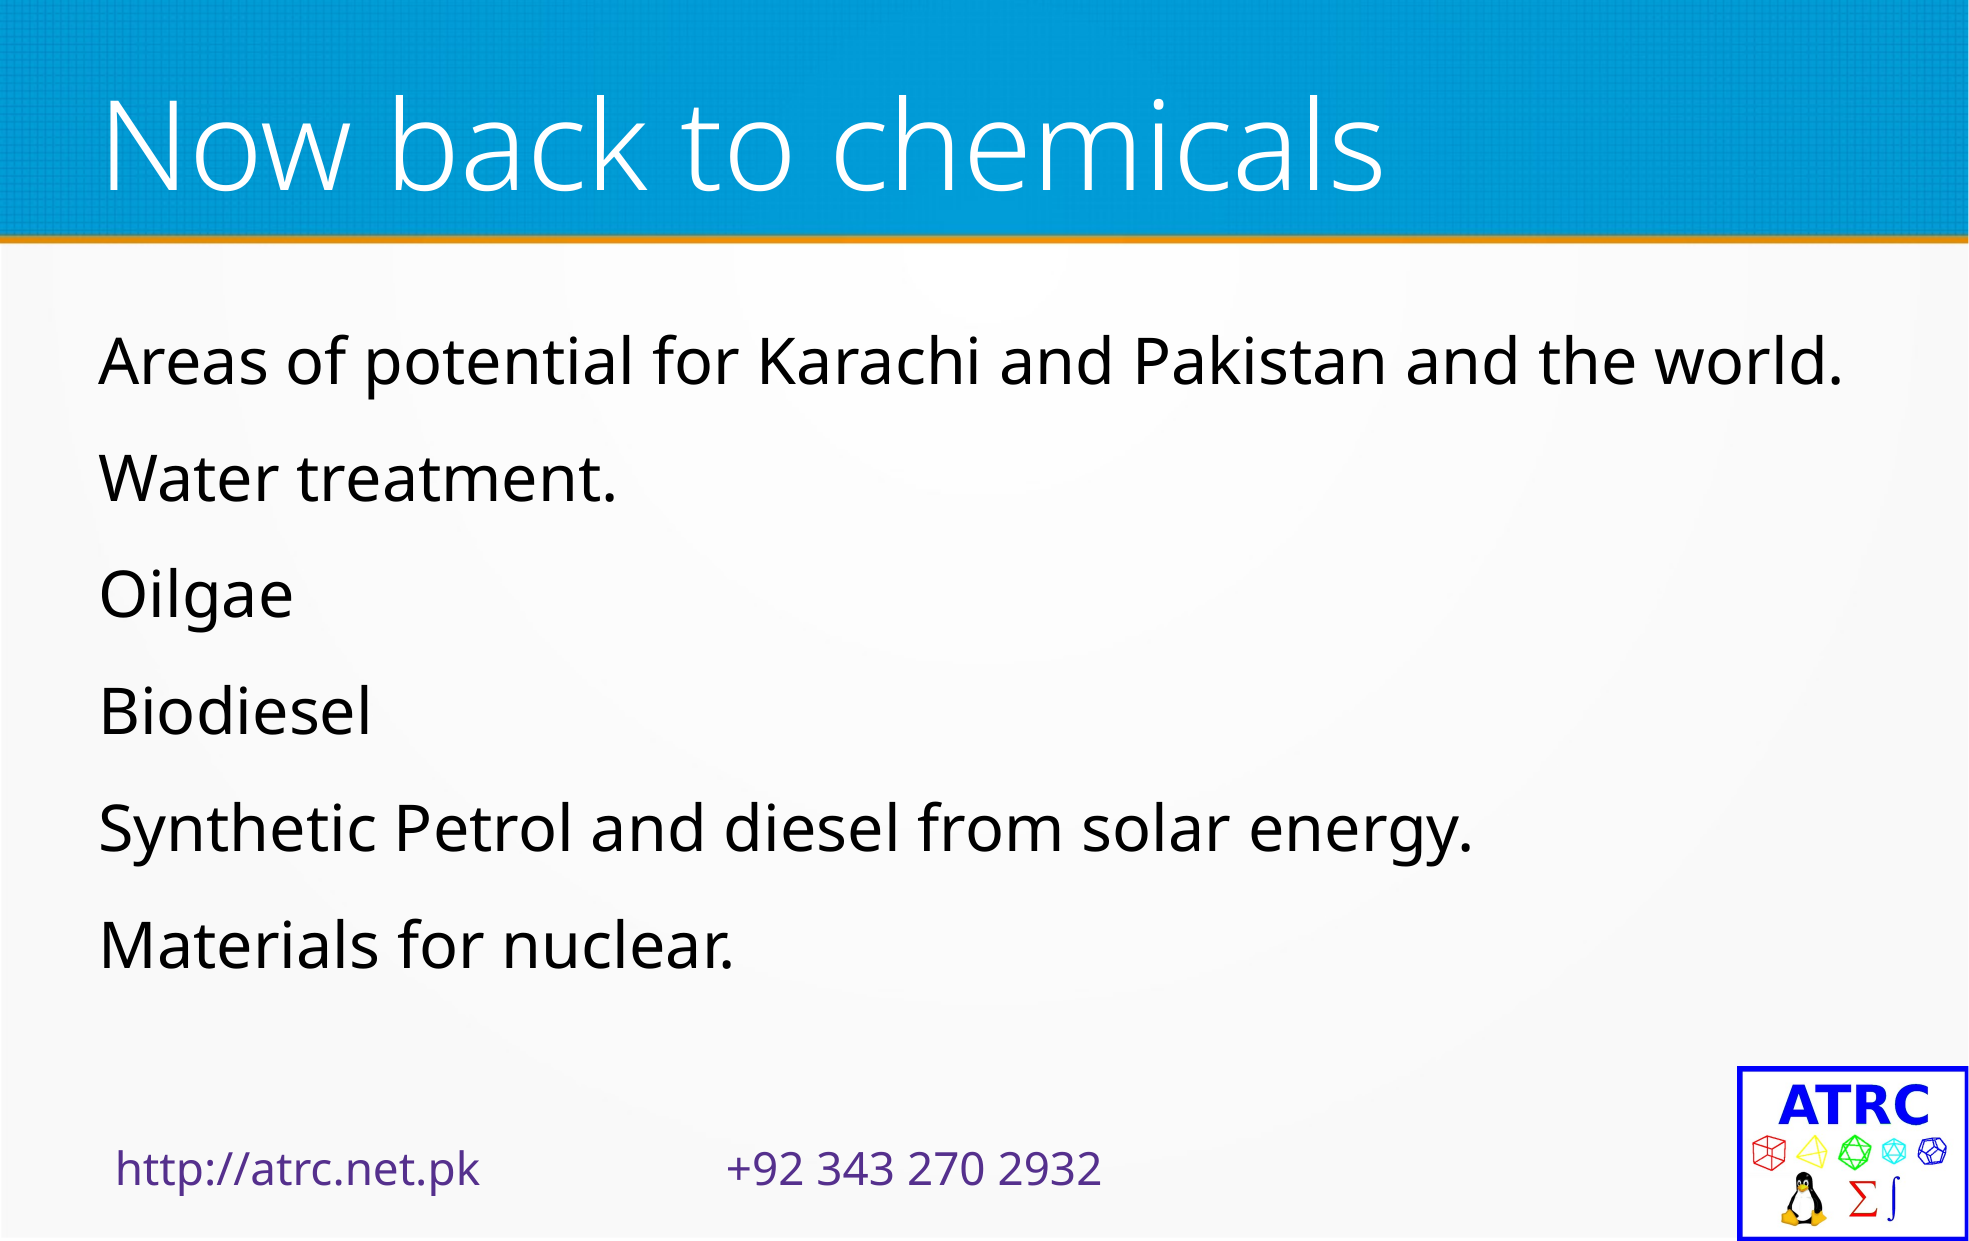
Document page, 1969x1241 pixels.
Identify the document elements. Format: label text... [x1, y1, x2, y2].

list Areas of potential for Karachi and Pakistan and the world. Water treatment. Oilgae Biodiesel Synthetic Petrol and diesel from solar energy. Materials for nuclear. [98, 315, 1861, 1081]
picture [0, 233, 1969, 1241]
title Now back to chemicals [98, 19, 1870, 227]
